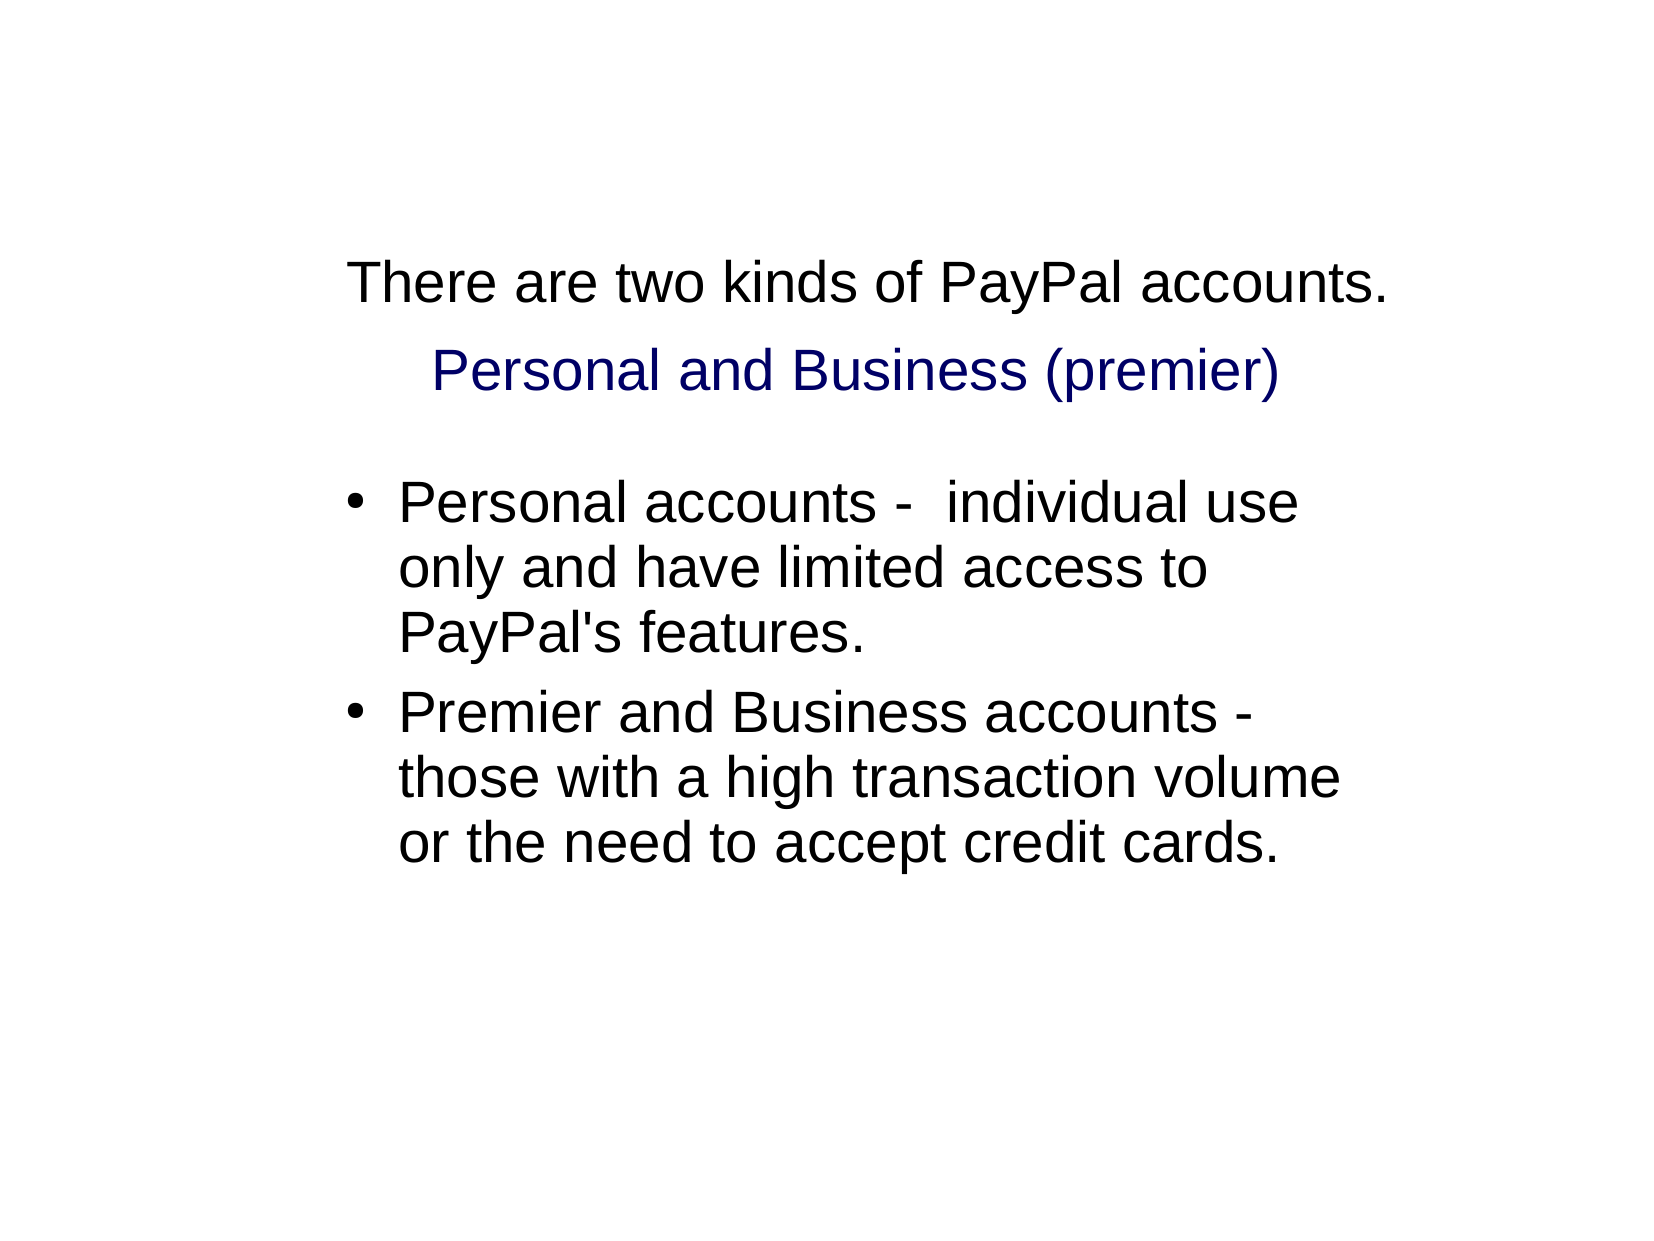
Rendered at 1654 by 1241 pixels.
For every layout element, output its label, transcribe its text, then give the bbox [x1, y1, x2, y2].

list Personal accounts - individual use only and have limited access to PayPal's features. Premier and Business accounts - those with a high transaction volume or the need to accept credit cards. [312, 462, 1426, 1005]
title There are two kinds of PayPal accounts. Personal and Business (premier) [312, 233, 1426, 425]
